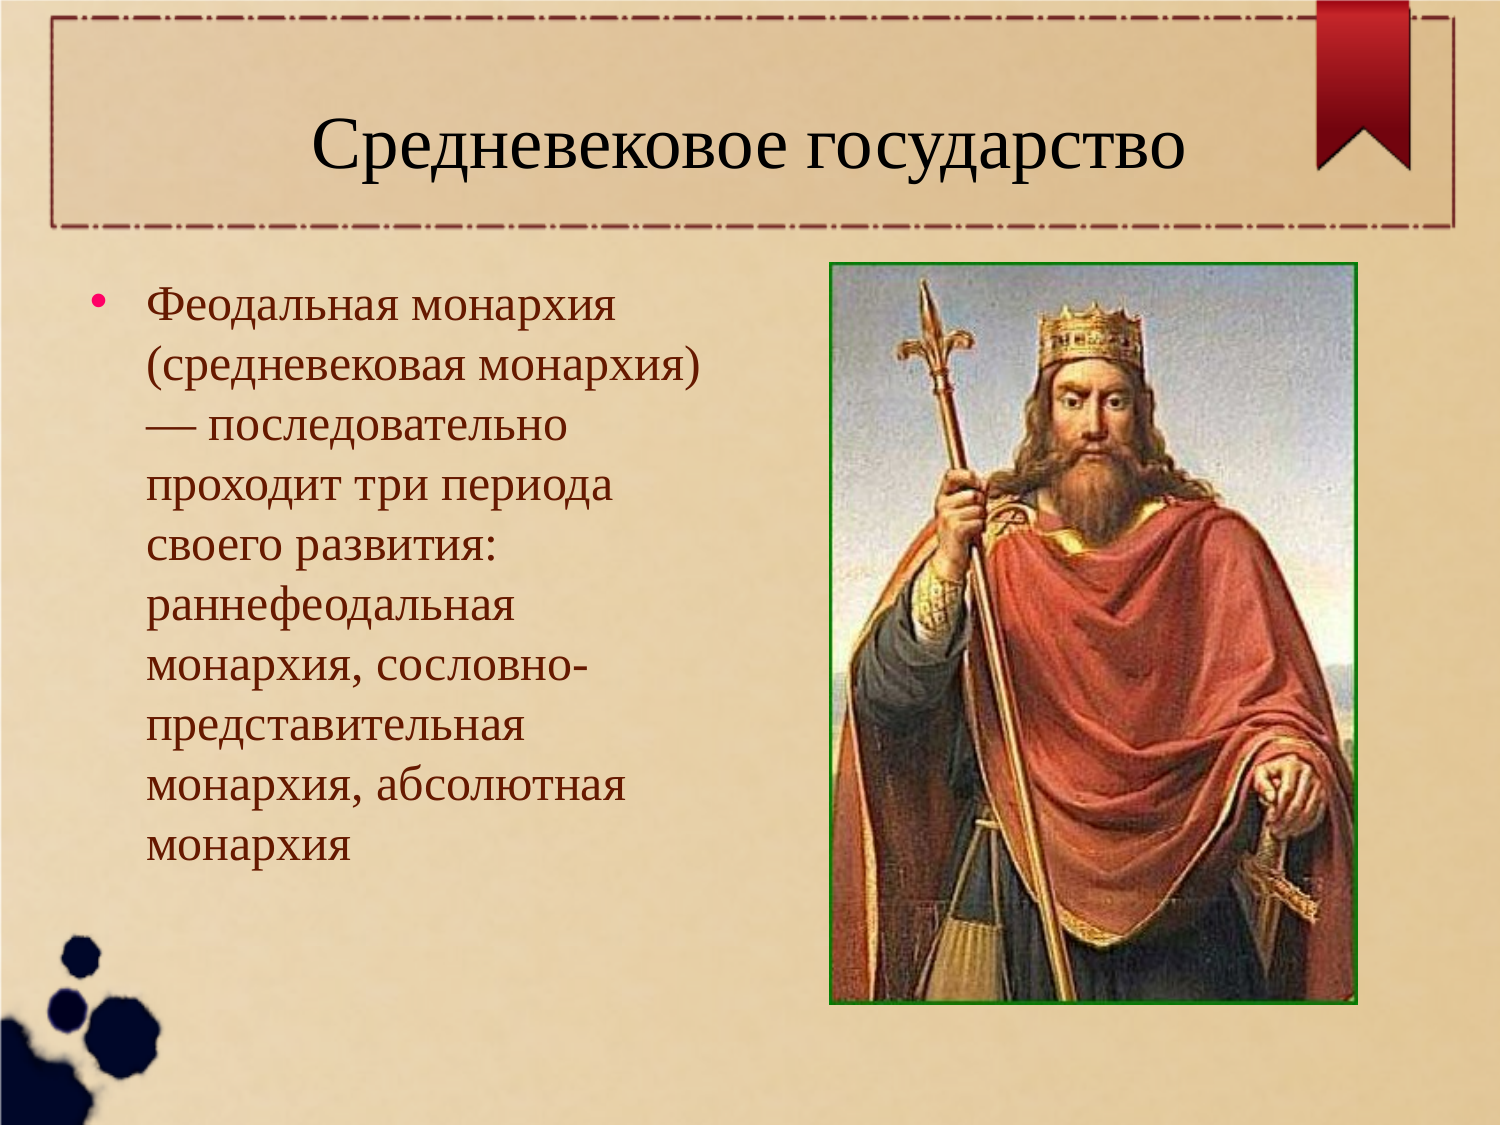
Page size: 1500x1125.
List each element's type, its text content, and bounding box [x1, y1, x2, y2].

title Средневековое государство [75, 45, 1426, 233]
picture [0, 0, 1500, 1125]
list Феодальная монархия (средневековая монархия) — последовательно проходит три периода своего развития: раннефеодальная монархия, сословно-представительная монархия, абсолютная монархия [75, 262, 738, 1005]
